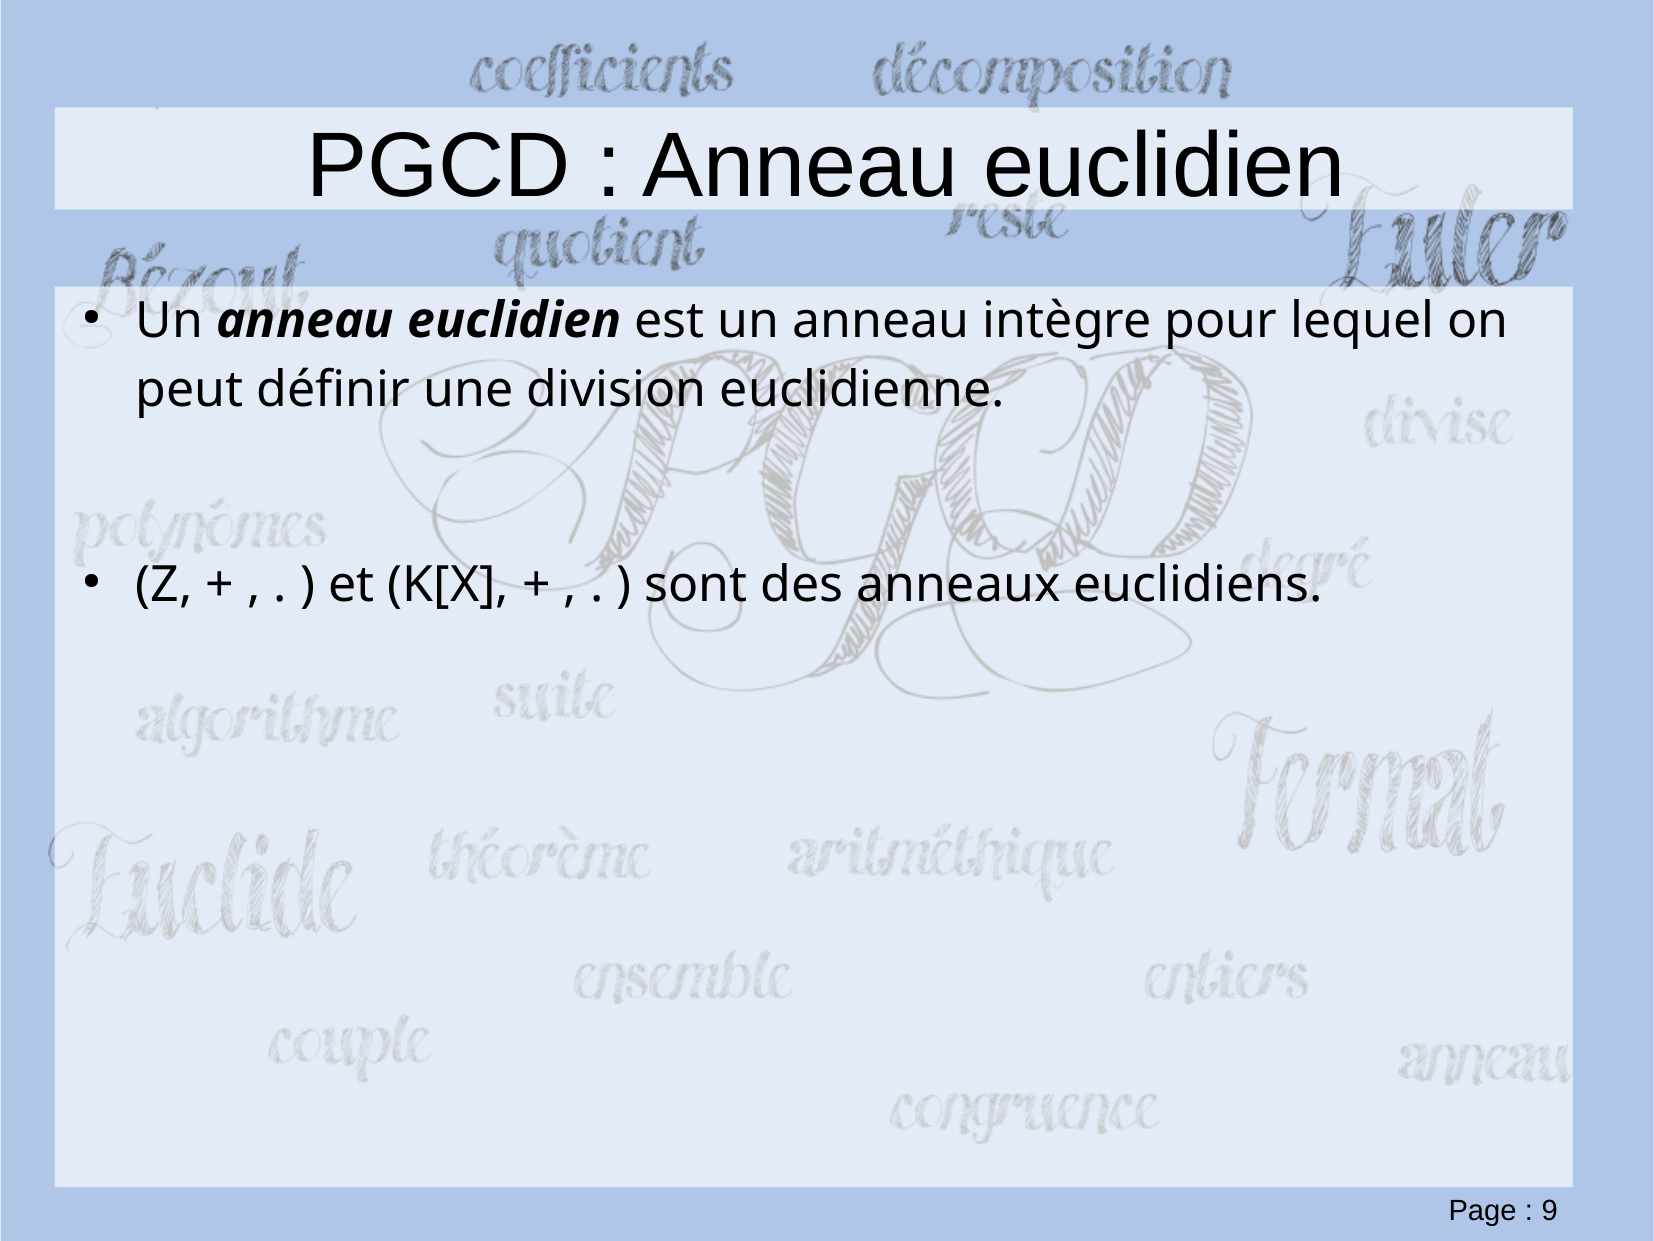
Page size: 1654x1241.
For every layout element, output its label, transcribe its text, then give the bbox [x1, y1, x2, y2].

picture [0, 0, 1654, 1241]
list Un anneau euclidien est un anneau intègre pour lequel on peut définir une division euclidienne. (Z, + , . ) et (K[X], + , . ) sont des anneaux euclidiens. [64, 284, 1554, 1176]
title PGCD : Anneau euclidien [82, 61, 1571, 269]
